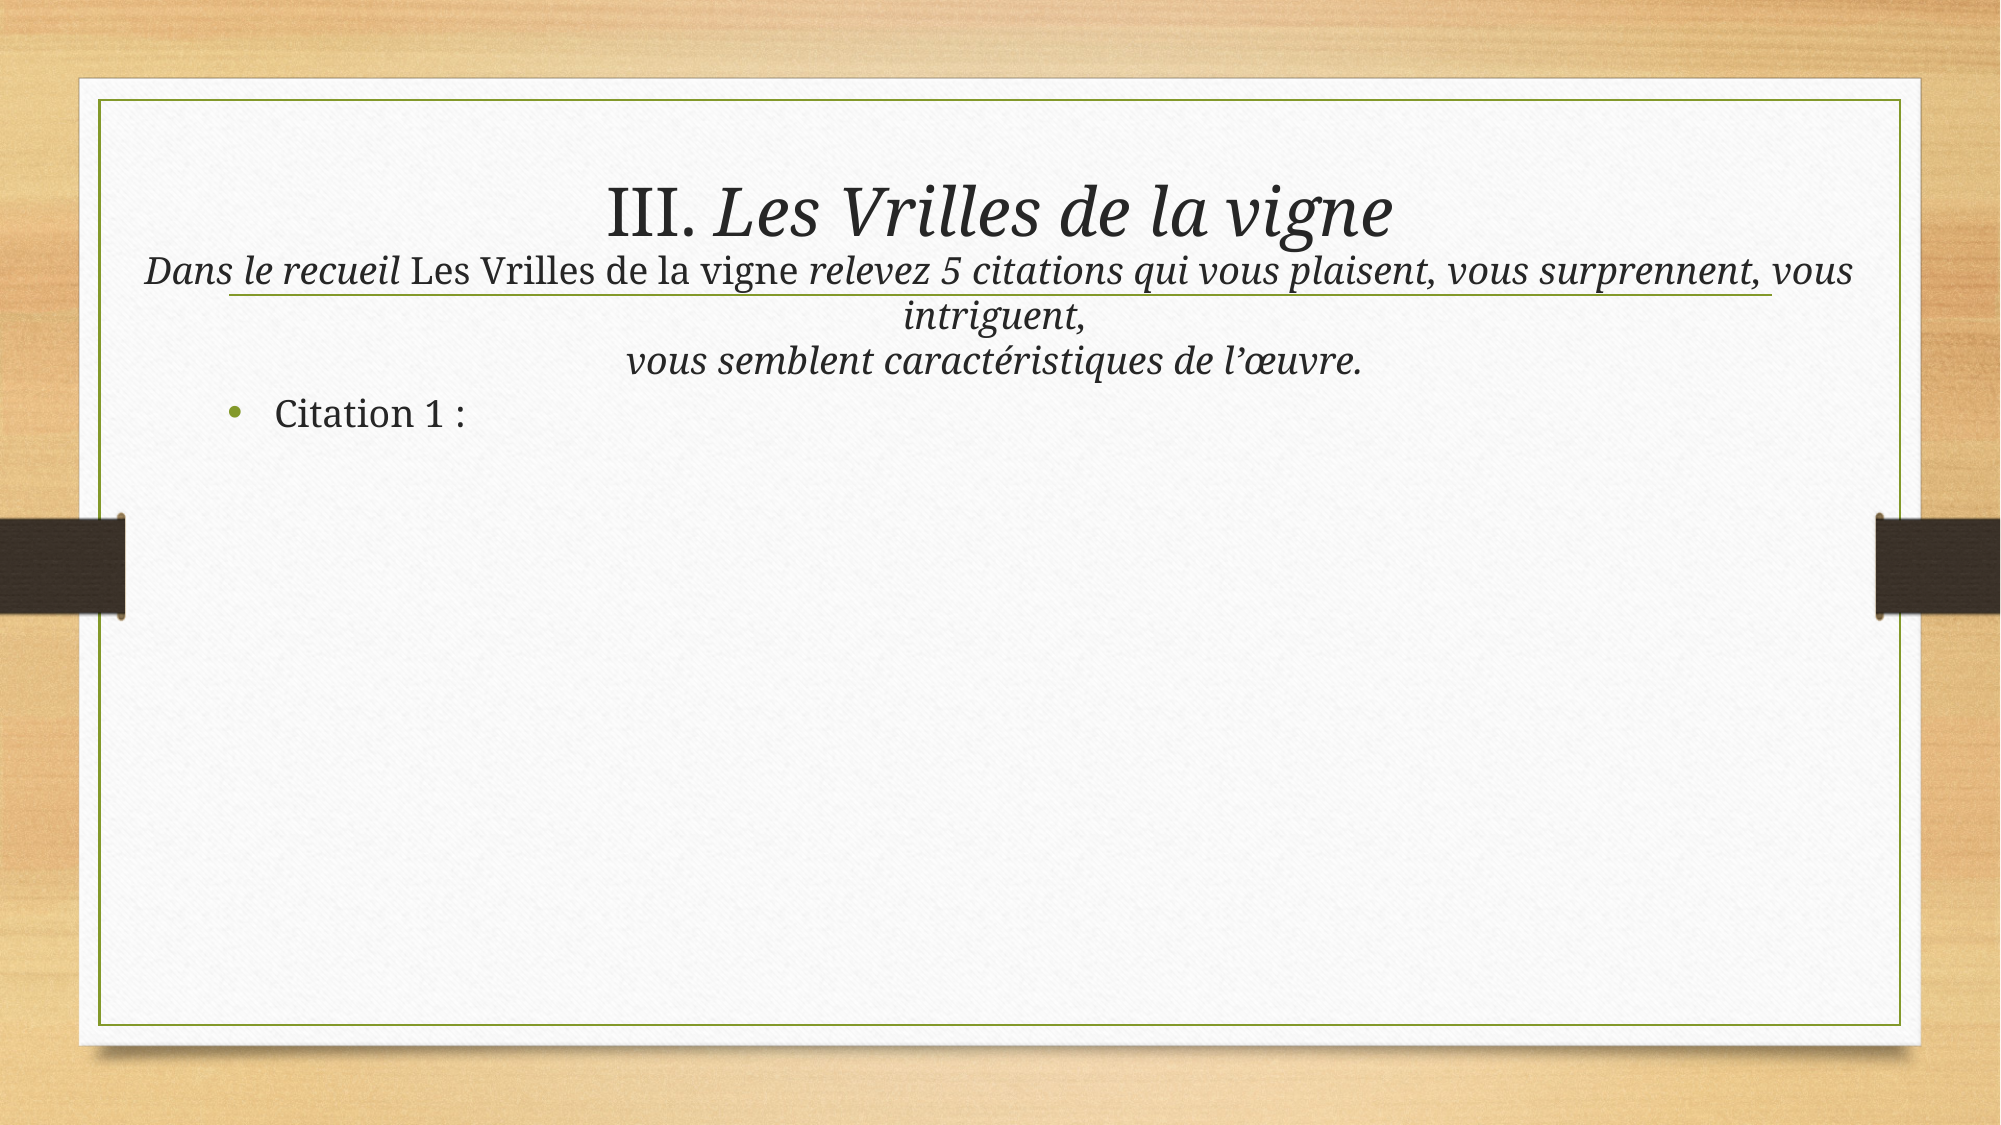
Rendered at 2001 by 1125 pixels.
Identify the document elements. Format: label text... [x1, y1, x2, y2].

title III. Les Vrilles de la vigne [212, 161, 1788, 239]
list Citation 1 : [212, 382, 1788, 964]
text_box Dans le recueil Les Vrilles de la vigne relevez 5 citations qui vous plaisent, vous surprennent, vous intriguent, vous semblent caractéristiques de l’œuvre. [100, 239, 1900, 318]
